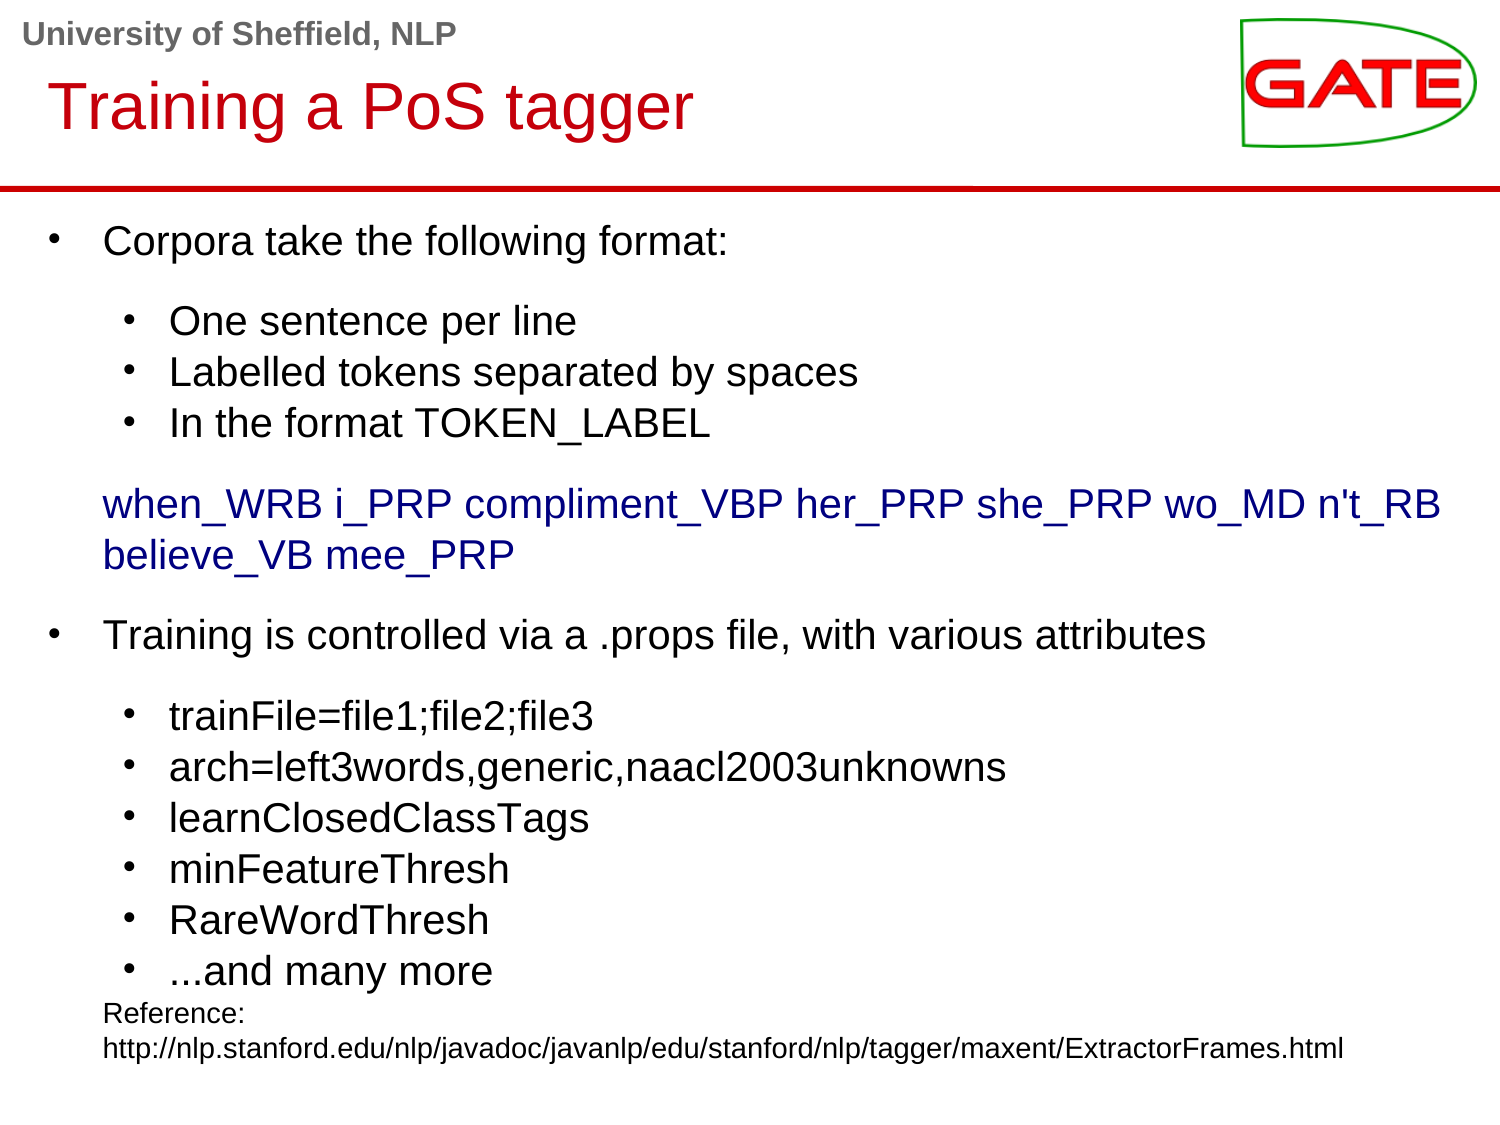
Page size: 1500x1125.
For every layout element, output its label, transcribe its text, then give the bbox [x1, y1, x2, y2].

text_box Corpora take the following format: One sentence per line Labelled tokens separated by spaces In the format TOKEN_LABEL when_WRB i_PRP compliment_VBP her_PRP she_PRP wo_MD n't_RB believe_VB mee_PRP Training is controlled via a .props file, with various attributes trainFile=file1;file2;file3 arch=left3words,generic,naacl2003unknowns learnClosedClassTags minFeatureThresh RareWordThresh ...and many more Reference: http://nlp.stanford.edu/nlp/javadoc/javanlp/edu/stanford/nlp/tagger/maxent/ExtractorFrames.html [47, 212, 1465, 1063]
text_box Training a PoS tagger [47, 47, 1267, 168]
picture [1240, 18, 1477, 148]
